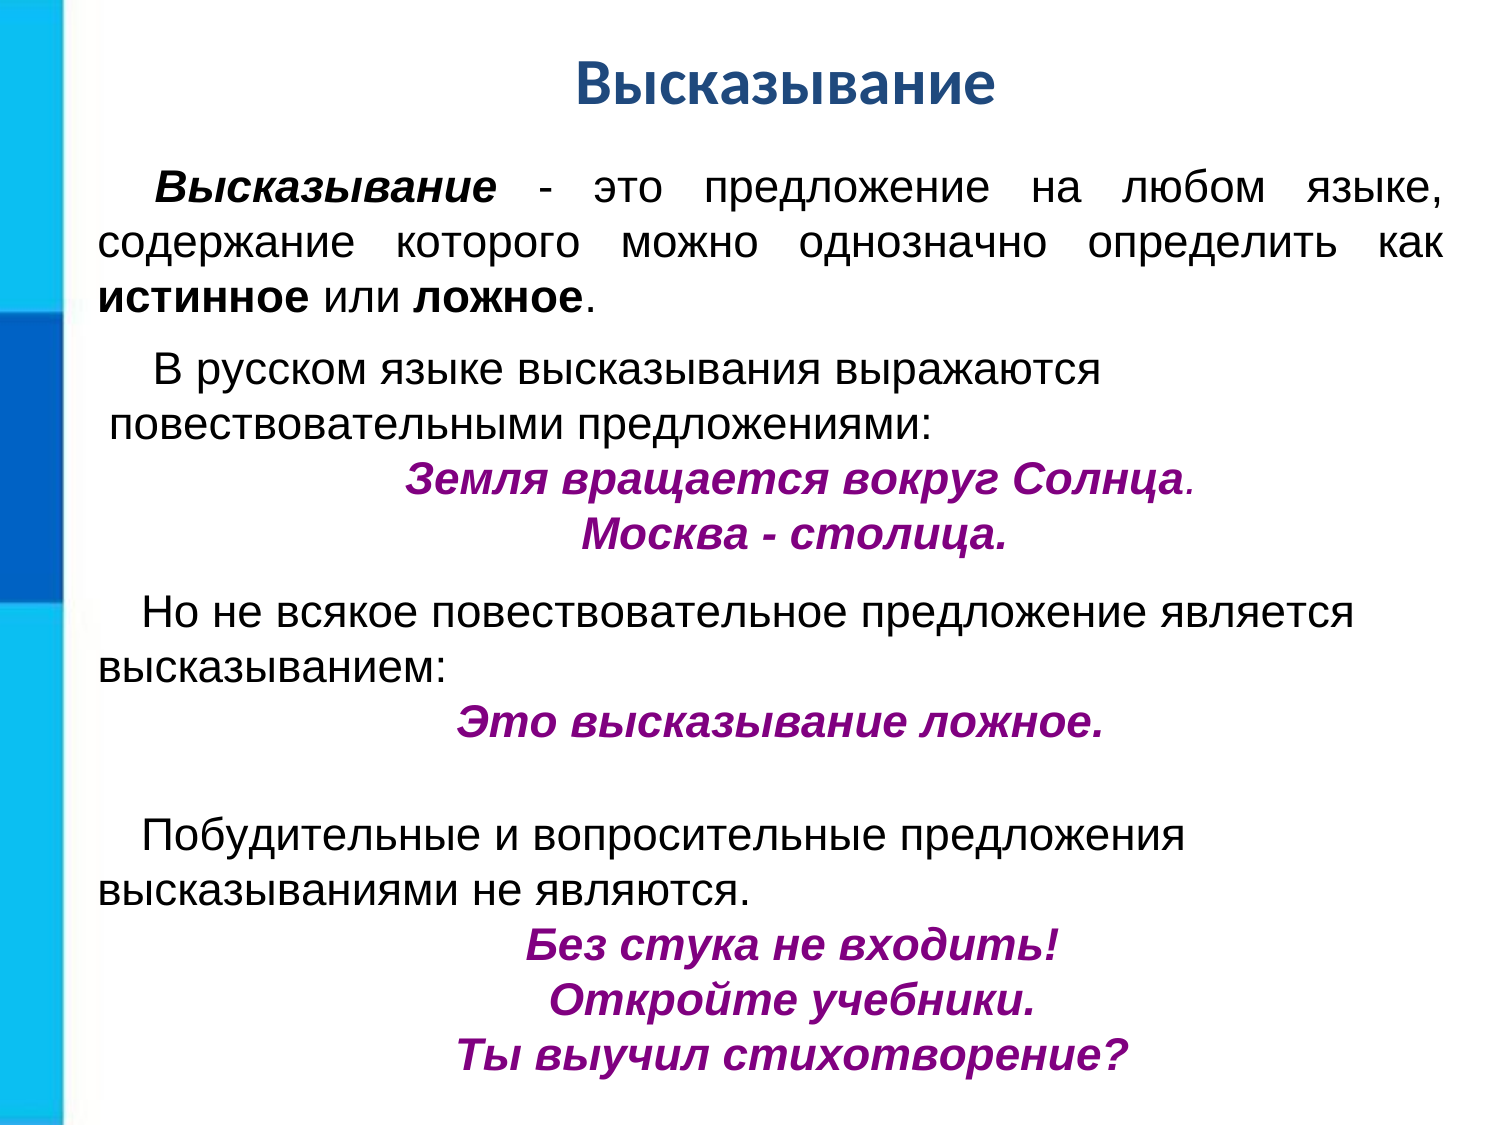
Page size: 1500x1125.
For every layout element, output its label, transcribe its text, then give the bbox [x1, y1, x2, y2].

text_box В русском языке высказывания выражаются повествовательными предложениями: Земля вращается вокруг Солнца. Москва - столица. [94, 330, 1465, 567]
text_box Но не всякое повествовательное предложение является высказыванием: Это высказывание ложное. [82, 574, 1436, 755]
text_box Высказывание - это предложение на любом языке, содержание которого можно однозначно определить как истинное или ложное. [82, 148, 1459, 330]
text_box Высказывание [147, 31, 1426, 126]
text_box Побудительные и вопросительные предложения высказываниями не являются. Без стука не входить! Откройте учебники. Ты выучил стихотворение? [82, 796, 1459, 1088]
picture [0, 0, 1500, 1125]
